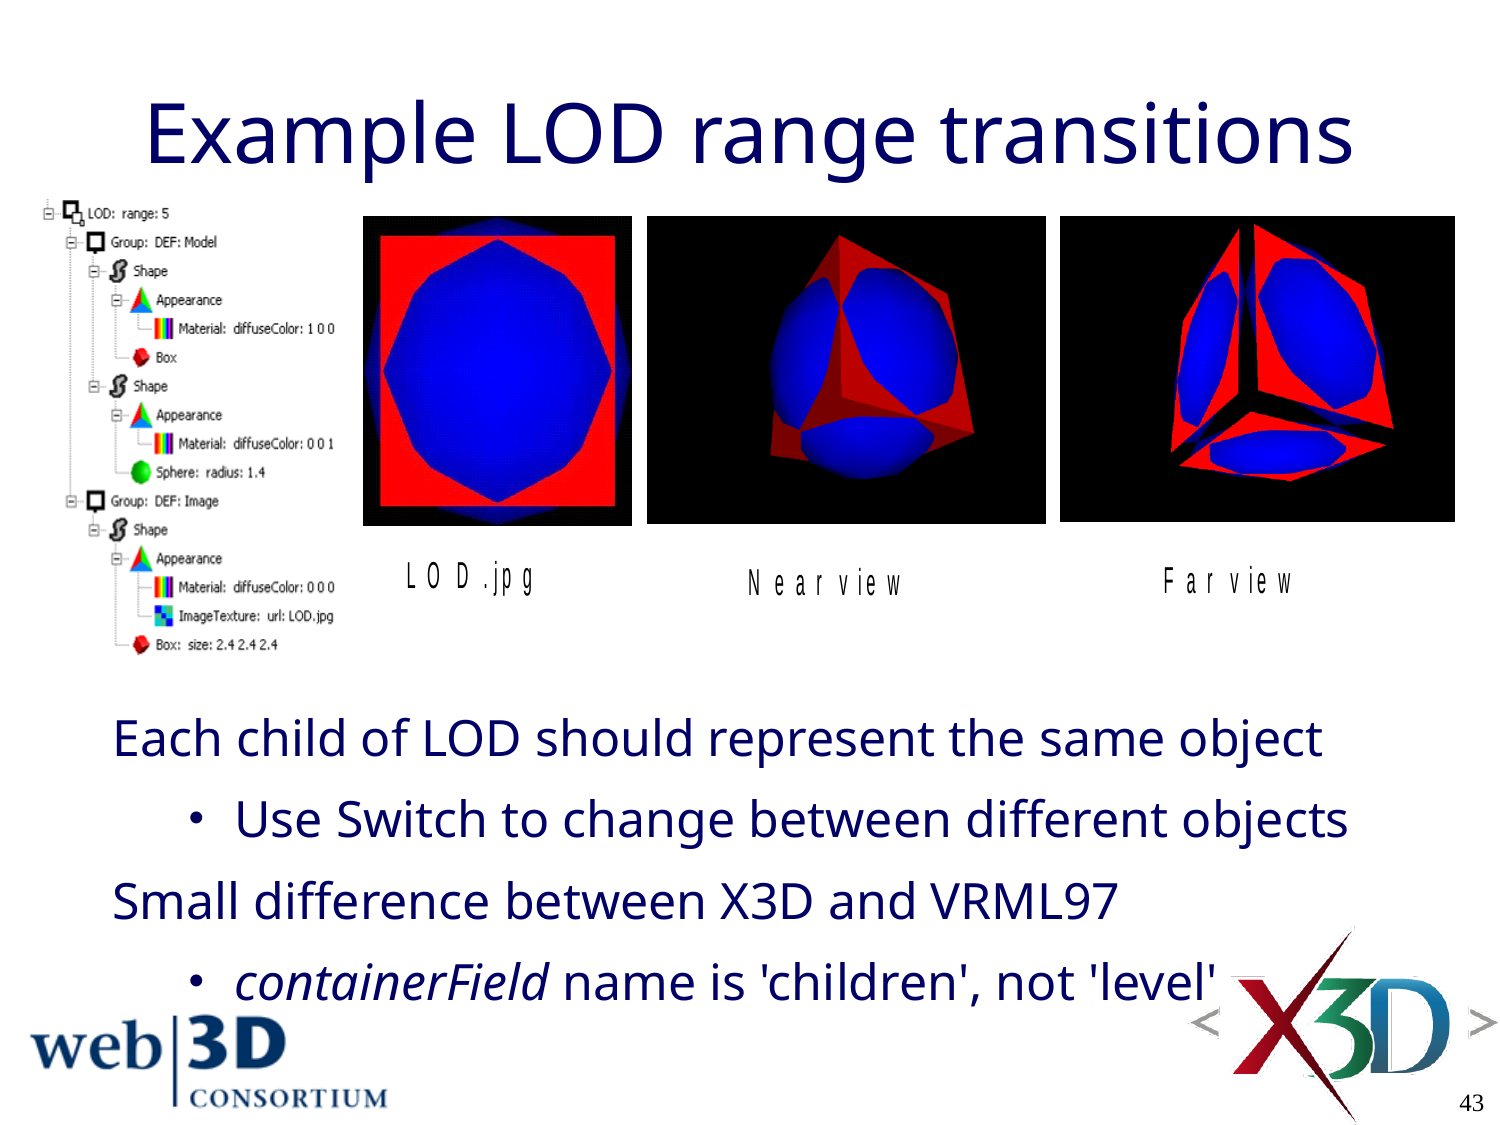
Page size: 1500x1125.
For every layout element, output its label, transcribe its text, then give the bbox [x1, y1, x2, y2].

picture [31, 182, 1472, 662]
list Each child of LOD should represent the same object Use Switch to change between different objects Small difference between X3D and VRML97 containerField name is 'children', not 'level' [112, 702, 1388, 1035]
picture [1187, 926, 1500, 1125]
picture [12, 998, 413, 1118]
title Example LOD range transitions [112, 37, 1388, 182]
